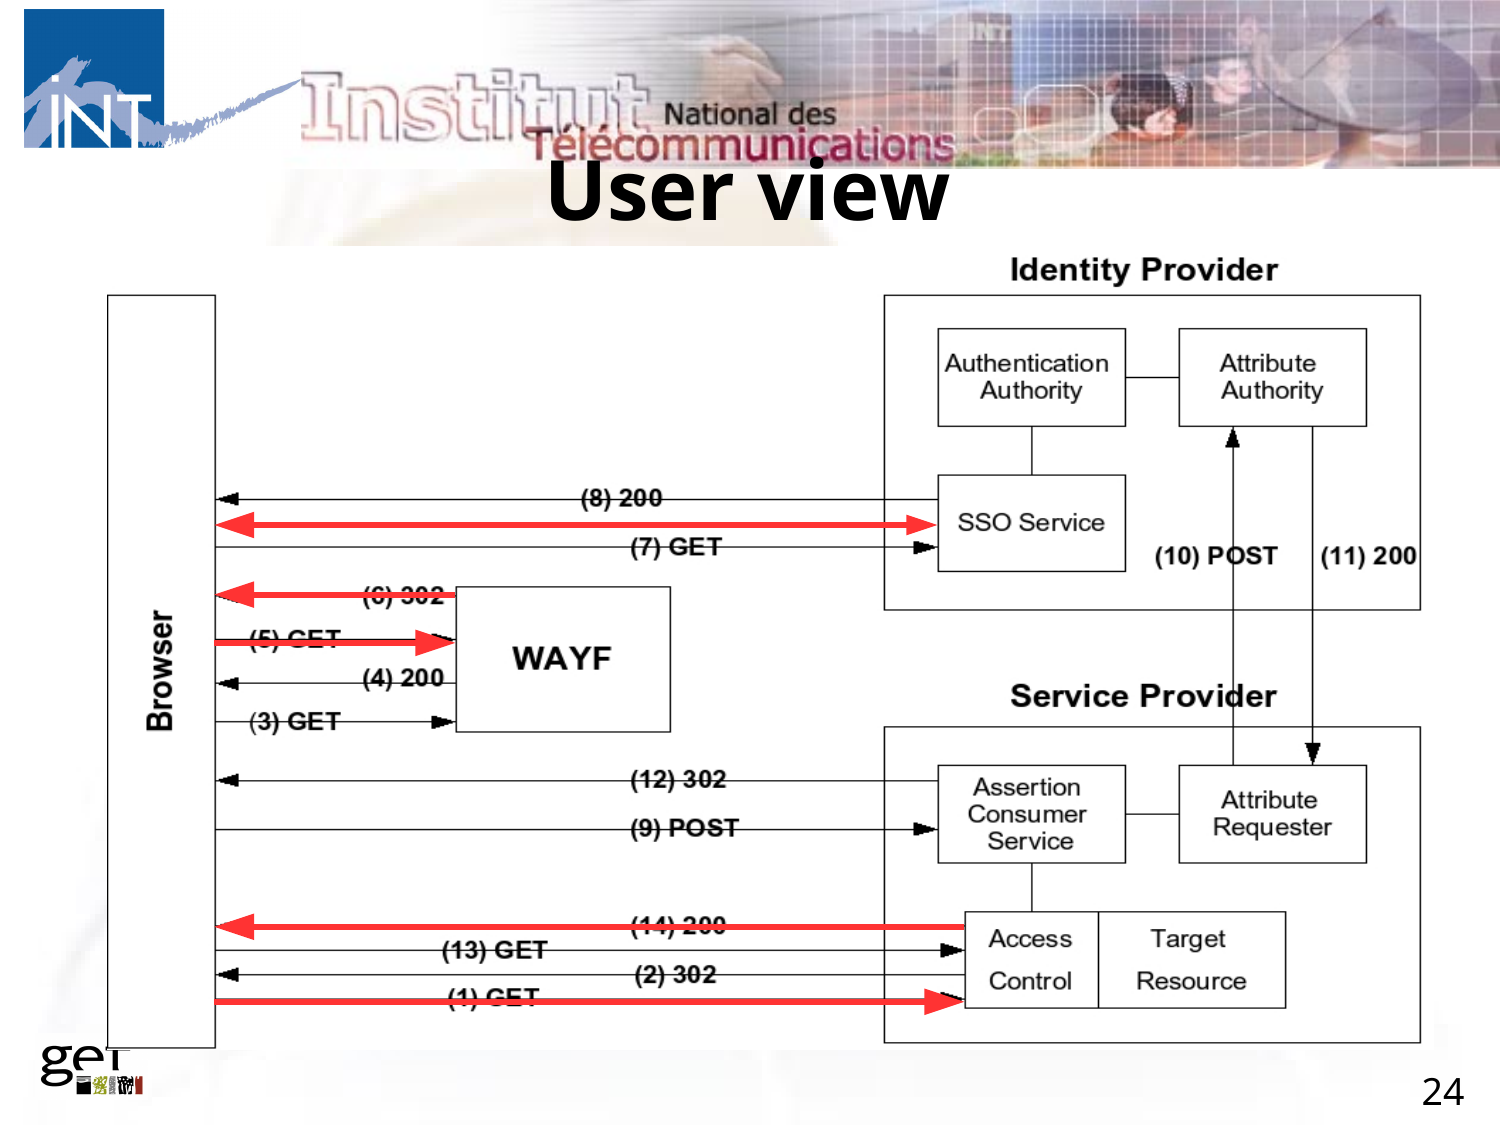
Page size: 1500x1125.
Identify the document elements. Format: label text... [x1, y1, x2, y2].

picture [0, 0, 1500, 1125]
title User view [106, 88, 1388, 283]
